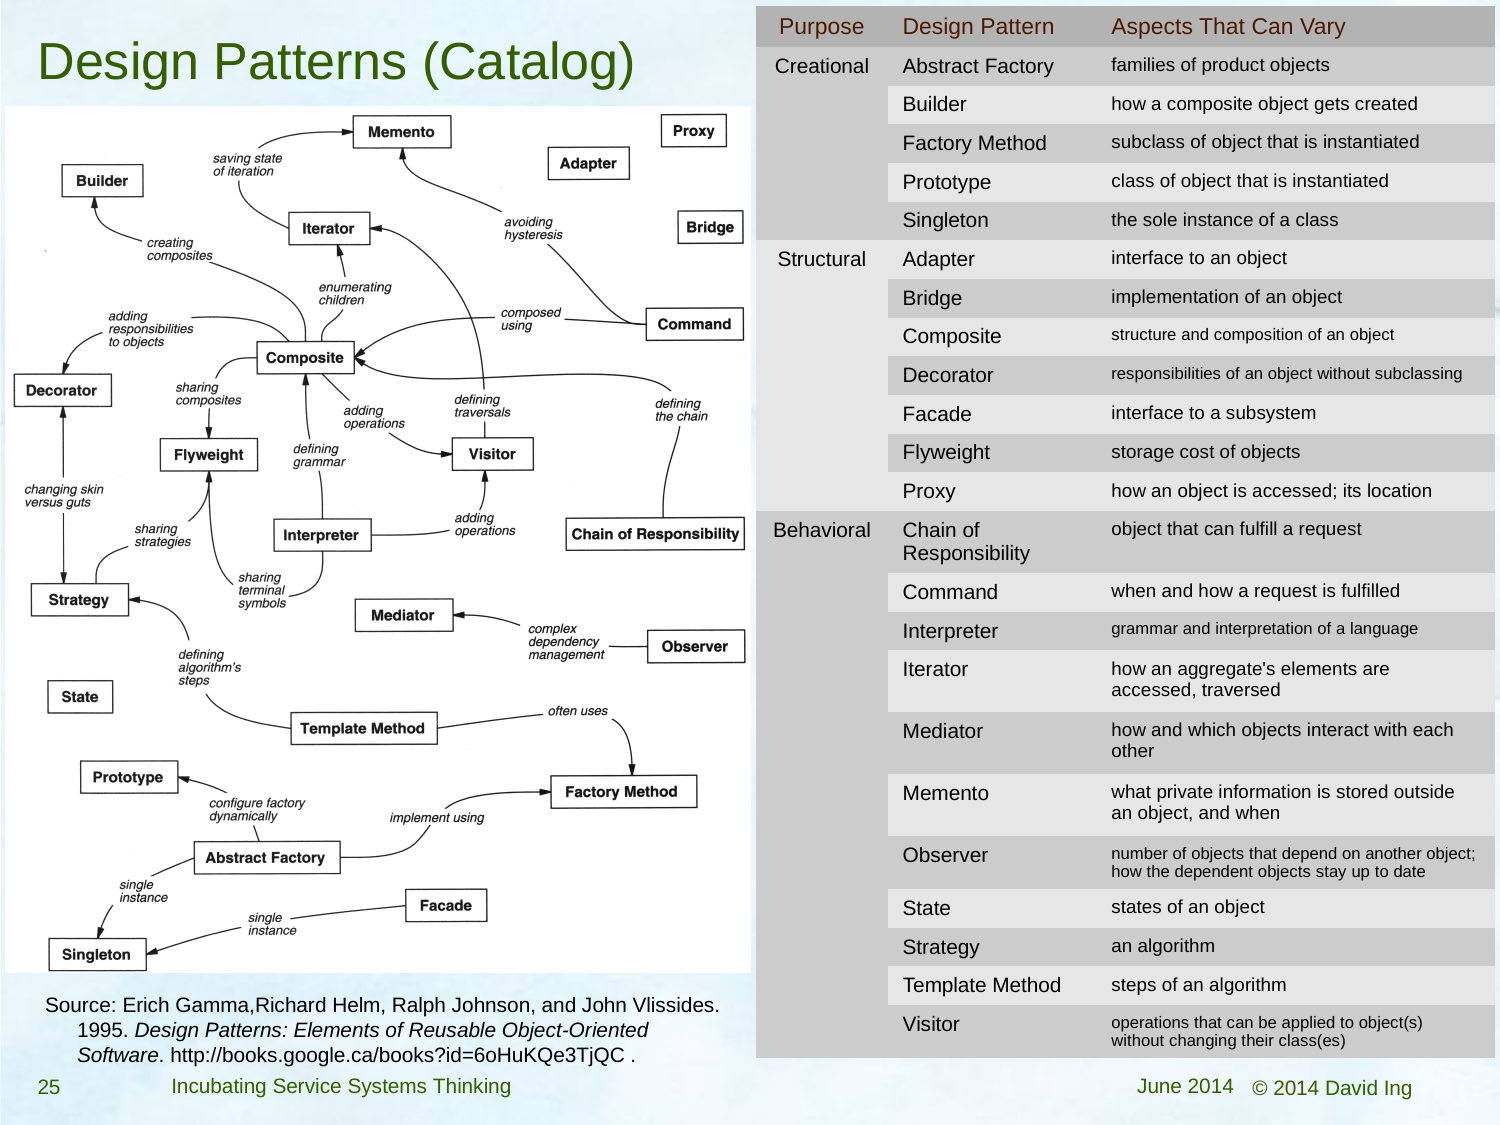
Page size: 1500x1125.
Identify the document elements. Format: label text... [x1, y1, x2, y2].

table_cell Mediator [888, 712, 1097, 774]
text_box Source: Erich Gamma,Richard Helm, Ralph Johnson, and John Vlissides. 1995. Design Patterns: Elements of Reusable Object-Oriented Software. http://books.google.ca/books?id=6oHuKQe3TjQC . [30, 984, 756, 1075]
table_cell Flyweight [888, 434, 1097, 472]
table_cell storage cost of objects [1097, 434, 1495, 472]
table_cell steps of an algorithm [1097, 966, 1495, 1005]
picture [0, 0, 1500, 1125]
table_cell how and which objects interact with each other [1097, 712, 1495, 774]
table_cell Interpreter [888, 612, 1097, 650]
table_cell implementation of an object [1097, 279, 1495, 318]
table_cell Abstract Factory [888, 47, 1097, 86]
table_cell interface to a subsystem [1097, 395, 1495, 434]
table_cell an algorithm [1097, 928, 1495, 966]
table_header Aspects That Can Vary [1097, 6, 1495, 47]
table_cell Memento [888, 774, 1097, 836]
table_cell what private information is stored outside an object, and when [1097, 774, 1495, 836]
table_cell Behavioral [756, 511, 888, 1058]
table_cell responsibilities of an object without subclassing [1097, 356, 1495, 395]
table_cell Iterator [888, 650, 1097, 712]
table_cell class of object that is instantiated [1097, 163, 1495, 202]
table_cell structure and composition of an object [1097, 318, 1495, 356]
table_cell Observer [888, 836, 1097, 889]
table_cell Strategy [888, 928, 1097, 966]
table_cell the sole instance of a class [1097, 202, 1495, 240]
table_cell object that can fulfill a request [1097, 511, 1495, 573]
table_cell Template Method [888, 966, 1097, 1005]
table_cell Bridge [888, 279, 1097, 318]
table_header Design Pattern [888, 6, 1097, 47]
table_cell Prototype [888, 163, 1097, 202]
table_cell Creational [756, 47, 888, 240]
table_cell families of product objects [1097, 47, 1495, 86]
table_cell how a composite object gets created [1097, 86, 1495, 124]
table_cell Builder [888, 86, 1097, 124]
table_cell Structural [756, 240, 888, 511]
table_cell how an aggregate's elements are accessed, traversed [1097, 650, 1495, 712]
table_cell subclass of object that is instantiated [1097, 124, 1495, 163]
table_cell states of an object [1097, 889, 1495, 928]
table_cell Facade [888, 395, 1097, 434]
table_cell operations that can be applied to object(s) without changing their class(es) [1097, 1005, 1495, 1058]
table_cell when and how a request is fulfilled [1097, 573, 1495, 612]
table_header Purpose [756, 6, 888, 47]
table_cell State [888, 889, 1097, 928]
title Design Patterns (Catalog) [37, 37, 756, 152]
table_cell Command [888, 573, 1097, 612]
table_cell how an object is accessed; its location [1097, 472, 1495, 511]
table_cell number of objects that depend on another object; how the dependent objects stay up to date [1097, 836, 1495, 889]
table_cell Factory Method [888, 124, 1097, 163]
table_cell Decorator [888, 356, 1097, 395]
table_cell Adapter [888, 240, 1097, 279]
table_cell Proxy [888, 472, 1097, 511]
table_cell grammar and interpretation of a language [1097, 612, 1495, 650]
table_cell Chain of Responsibility [888, 511, 1097, 573]
table_cell Visitor [888, 1005, 1097, 1058]
table_cell interface to an object [1097, 240, 1495, 279]
table_cell Composite [888, 318, 1097, 356]
table_cell Singleton [888, 202, 1097, 240]
